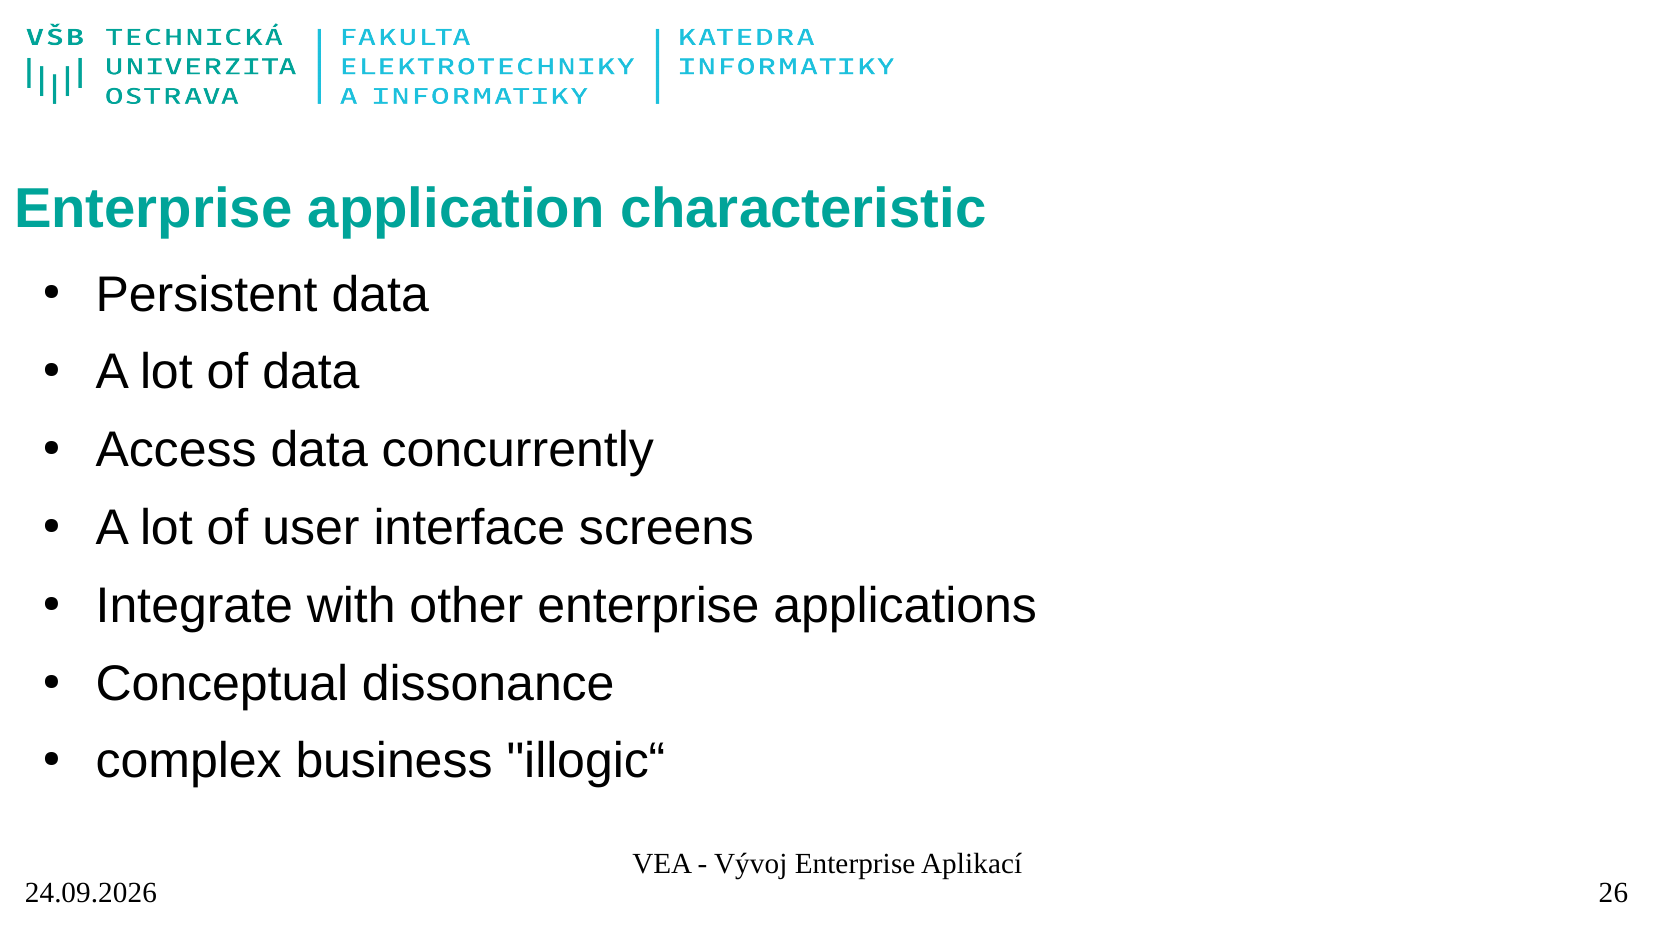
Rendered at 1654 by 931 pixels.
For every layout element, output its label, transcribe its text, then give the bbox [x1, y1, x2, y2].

list Persistent data A lot of data Access data concurrently A lot of user interface screens Integrate with other enterprise applications Conceptual dissonance complex business "illogic“ [24, 265, 1629, 860]
picture [26, 23, 894, 104]
title Enterprise application characteristic [14, 124, 1619, 240]
